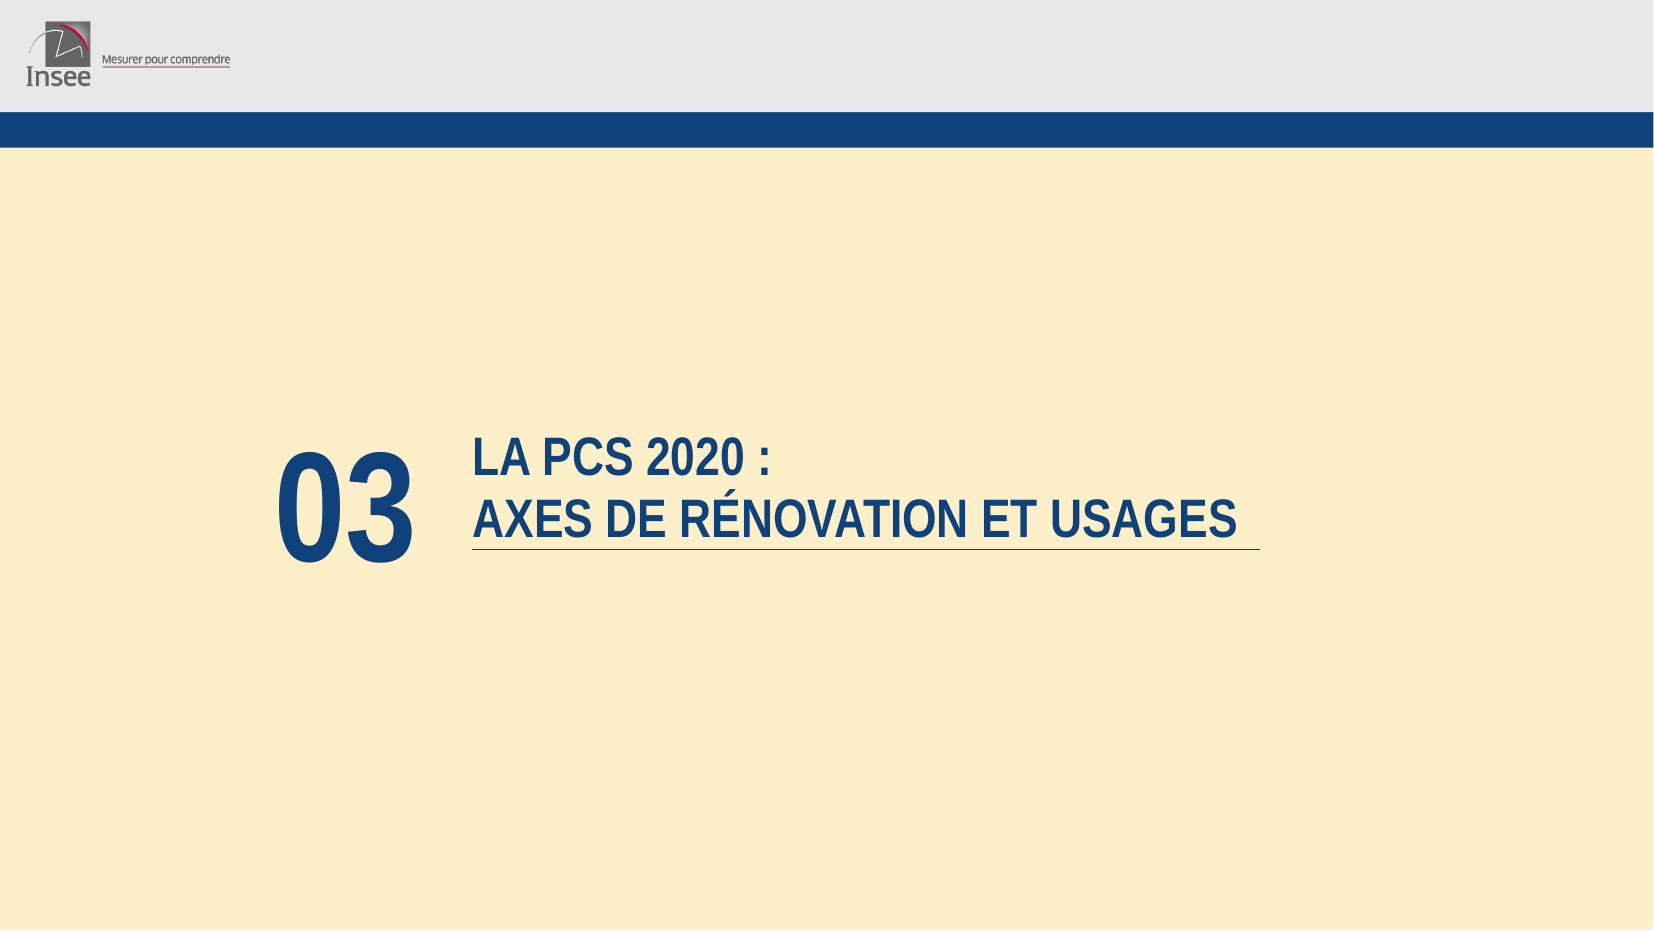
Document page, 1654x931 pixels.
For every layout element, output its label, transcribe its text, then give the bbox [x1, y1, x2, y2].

text_box 03 [230, 389, 461, 621]
title La PCS 2020 : axes de rénovation et usages [472, 401, 1359, 550]
picture [23, 0, 230, 89]
